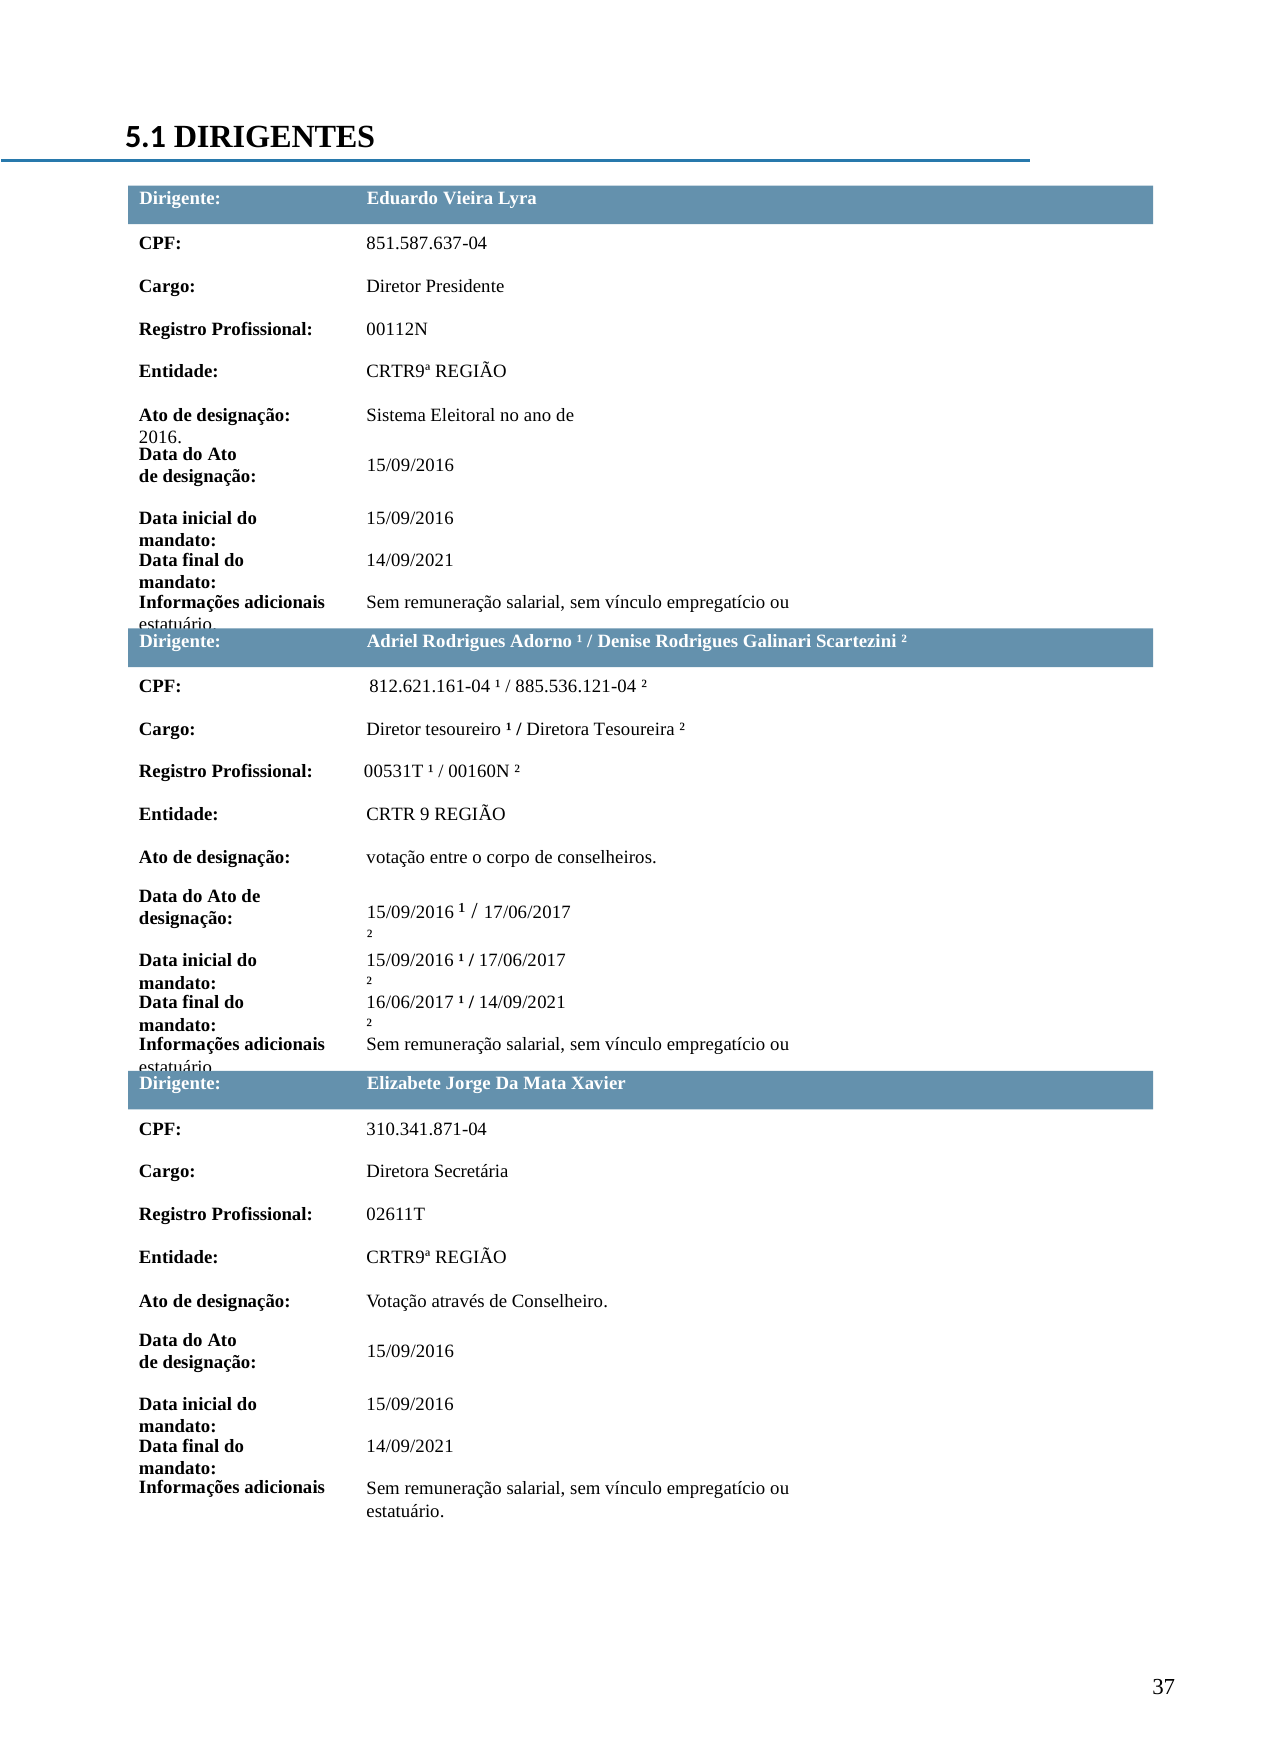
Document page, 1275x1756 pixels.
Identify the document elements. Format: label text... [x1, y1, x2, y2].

text_box 14/09/2021 [364, 1433, 455, 1457]
text_box Informações adicionais Sem remuneração salarial, sem vínculo empregatício ou estatuário. [136, 589, 871, 614]
text_box CPF: 310.341.871-04 Cargo: Diretora Secretária Registro Profissional: 02611T Entidade: CRTR9ª REGIÃO Ato de designação: Votação através de Conselheiro. [136, 1116, 612, 1309]
text_box 15/09/2016 [364, 453, 455, 476]
text_box 15/09/2016 [364, 1338, 455, 1362]
text_box 5.1 DIRIGENTES [122, 115, 379, 154]
text_box Data inicial do mandato: [136, 947, 340, 971]
text_box Data do Ato de designação: [136, 884, 262, 930]
text_box 15/09/2016 [364, 1391, 455, 1415]
text_box Data final do mandato: [136, 989, 327, 1013]
text_box Informações adicionais Sem remuneração salarial, sem vínculo empregatício ou estatuário. [136, 1031, 871, 1056]
text_box Informações adicionais [136, 1475, 326, 1499]
text_box Data do Ato de designação: [136, 1327, 262, 1373]
text_box 15/09/2016 ¹ / 17/06/2017 ² [364, 896, 579, 924]
text_box Dirigente: Elizabete Jorge Da Mata Xavier [128, 1070, 1154, 1110]
text_box 16/06/2017 ¹ / 14/09/2021 ² [364, 989, 576, 1014]
text_box CPF: 851.587.637-04 Cargo: Diretor Presidente Registro Profissional: 00112N Entidade: CRTR9ª REGIÃO Ato de designação: Sistema Eleitoral no ano de 2016. [136, 230, 622, 423]
text_box Data do Ato de designação: [136, 441, 262, 487]
text_box Sem remuneração salarial, sem vínculo empregatício ou estatuário. [364, 1475, 871, 1499]
text_box Data final do mandato: [136, 547, 327, 571]
text_box 31 [1143, 1671, 1176, 1705]
text_box Data final do mandato: [136, 1433, 327, 1457]
text_box Dirigente: Eduardo Vieira Lyra [128, 185, 1154, 225]
text_box Data inicial do mandato: [136, 1391, 340, 1415]
text_box 14/09/2021 [364, 548, 455, 572]
text_box CPF: 812.621.161-04 ¹ / 885.536.121-04 ² Cargo: Diretor tesoureiro ¹ / Diretora Tesoureira ² Registro Profissional: 00531T ¹ / 00160N ² Entidade: CRTR 9 REGIÃO Ato de designação: votação entre o corpo de conselheiros. [136, 673, 686, 866]
text_box 15/09/2016 [364, 506, 455, 530]
text_box Data inicial do mandato: [136, 505, 340, 529]
text_box 15/09/2016 ¹ / 17/06/2017 ² [364, 947, 576, 972]
text_box Dirigente: Adriel Rodrigues Adorno ¹ / Denise Rodrigues Galinari Scartezini ² [128, 628, 1154, 668]
